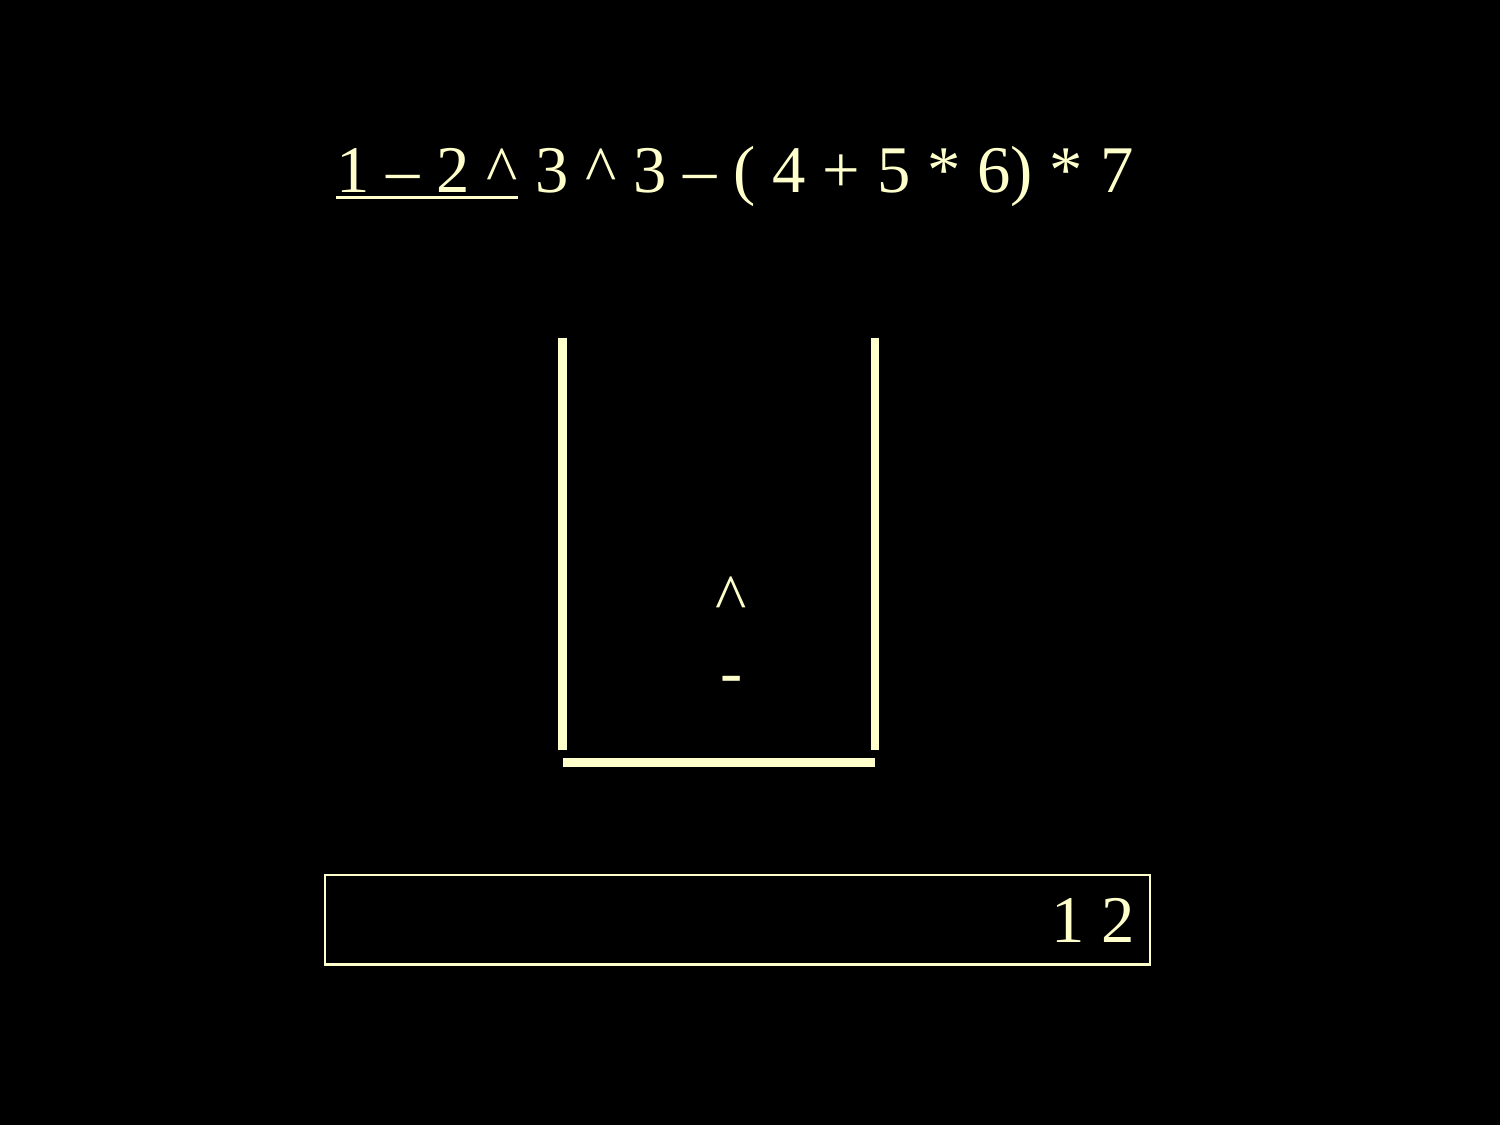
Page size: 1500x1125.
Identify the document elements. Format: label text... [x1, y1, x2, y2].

text_box 1 2 [325, 874, 1150, 965]
text_box ^ - [624, 349, 838, 717]
text_box 1 – 2 ^ 3 ^ 3 – ( 4 + 5 * 6) * 7 [321, 124, 1238, 215]
